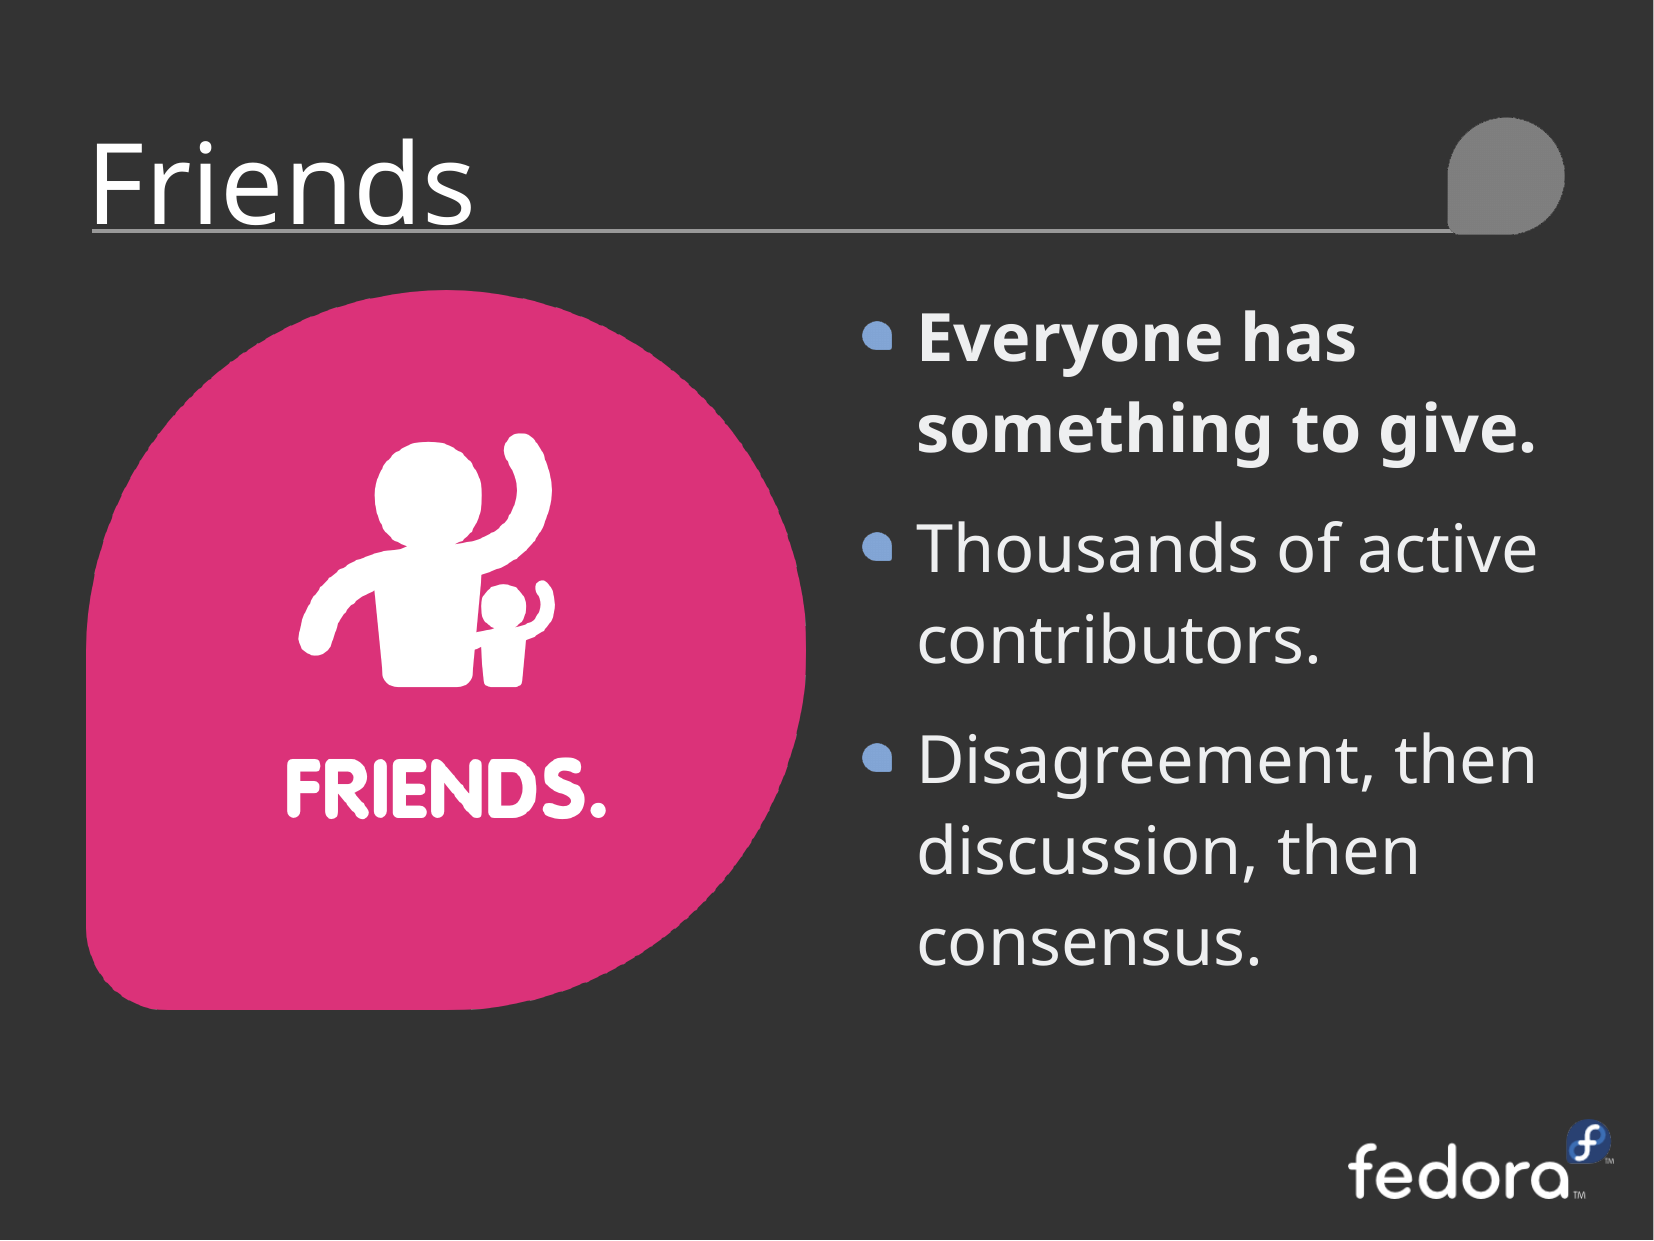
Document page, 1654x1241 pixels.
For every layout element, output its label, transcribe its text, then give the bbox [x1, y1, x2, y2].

title Friends [86, 111, 1575, 250]
list Everyone has something to give. Thousands of active contributors. Disagreement, then discussion, then consensus. [845, 290, 1572, 1010]
picture [1348, 1119, 1614, 1199]
picture [86, 290, 806, 1010]
